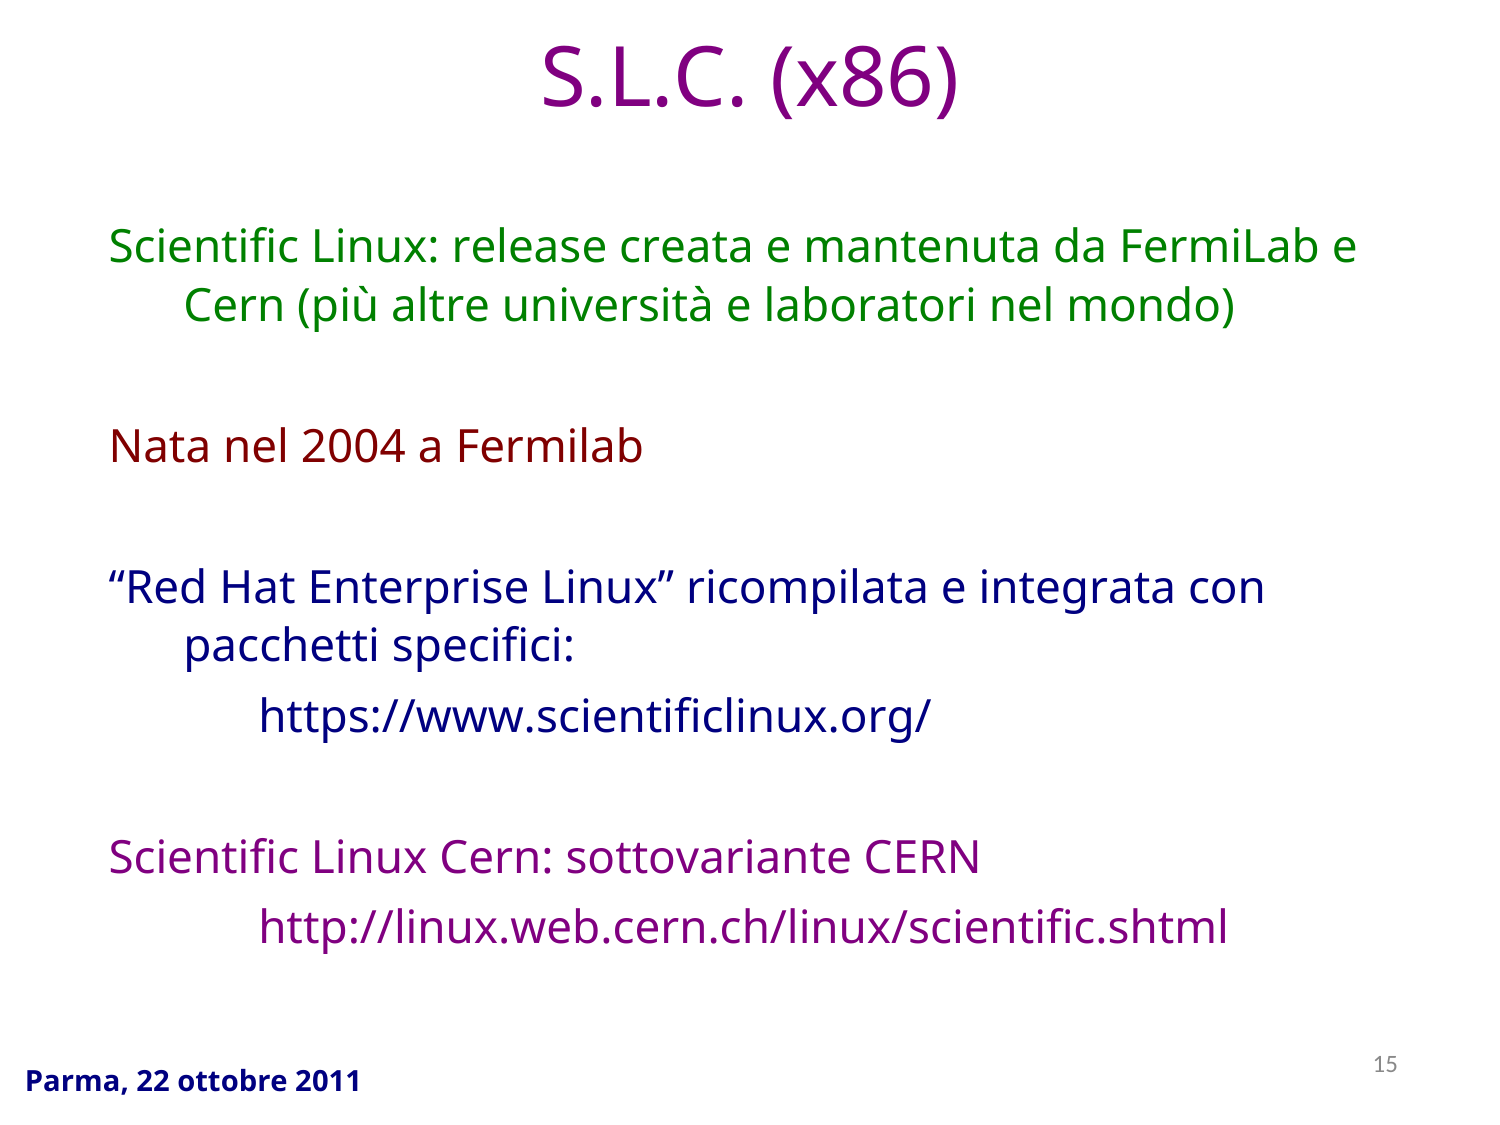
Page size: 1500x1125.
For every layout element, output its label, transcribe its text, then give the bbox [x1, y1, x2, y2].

text_box S.L.C. (x86) [41, 0, 1459, 132]
subtitle Scientific Linux: release creata e mantenuta da FermiLab e Cern (più altre università e laboratori nel mondo) Nata nel 2004 a Fermilab “Red Hat Enterprise Linux” ricompilata e integrata con pacchetti specifici: https://www.scientificlinux.org/ Scientific Linux Cern: sottovariante CERN http://linux.web.cern.ch/linux/scientific.shtml [108, 207, 1399, 965]
